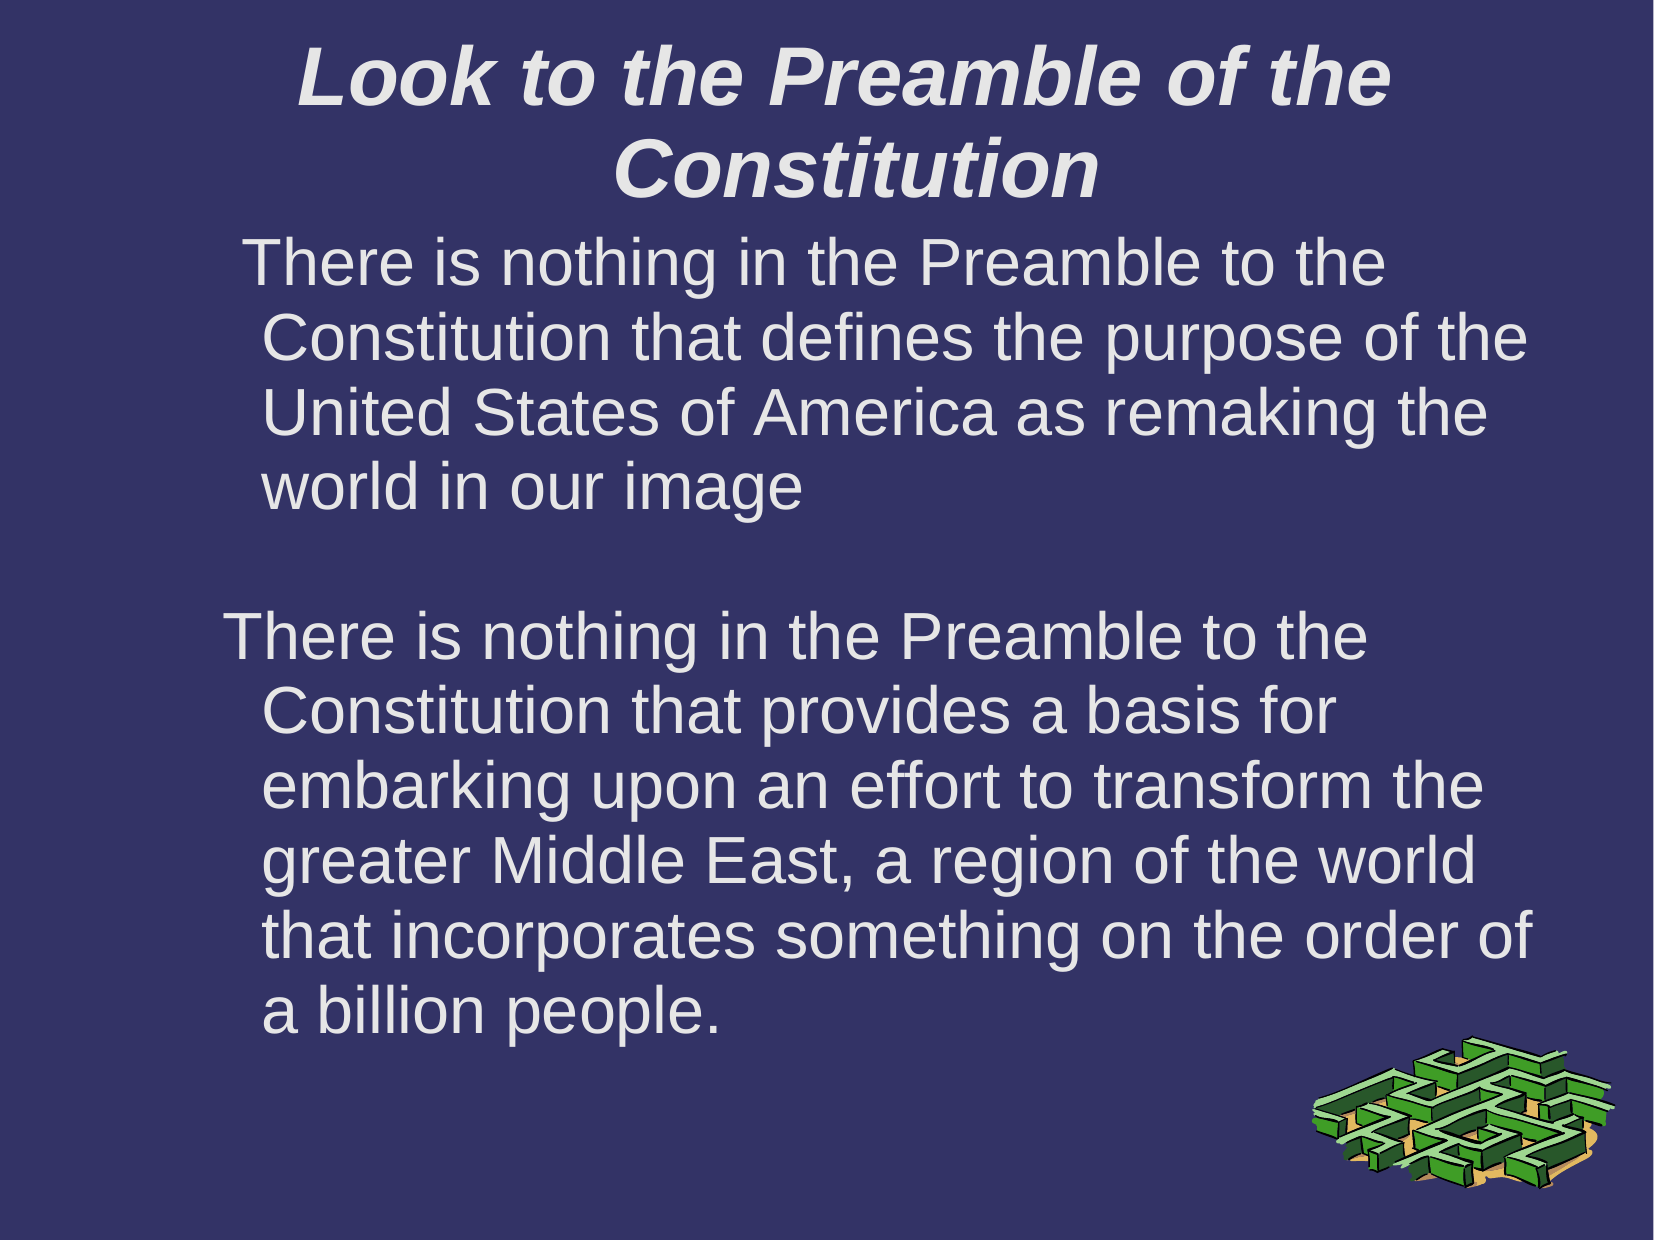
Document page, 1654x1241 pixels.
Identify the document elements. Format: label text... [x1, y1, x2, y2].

title Look to the Preamble of the Constitution [121, 26, 1534, 219]
list There is nothing in the Preamble to the Constitution that defines the purpose of the United States of America as remaking the world in our image There is nothing in the Preamble to the Constitution that provides a basis for embarking upon an effort to transform the greater Middle East, a region of the world that incorporates something on the order of a billion people. [178, 225, 1570, 1132]
